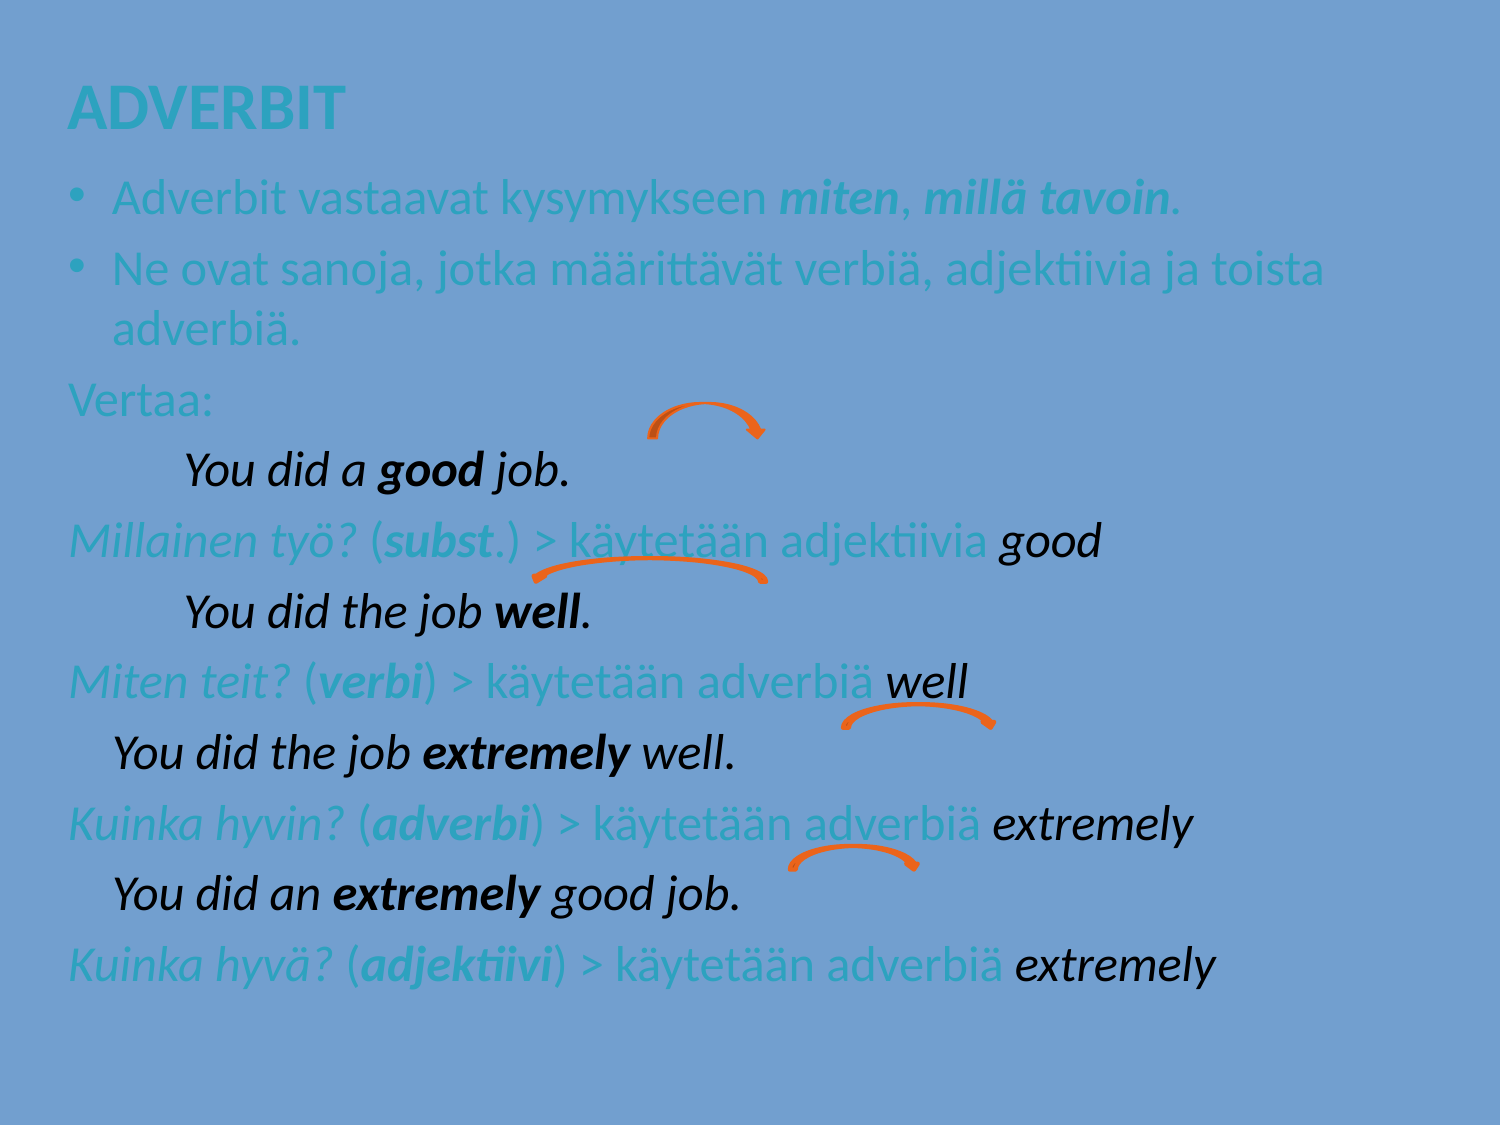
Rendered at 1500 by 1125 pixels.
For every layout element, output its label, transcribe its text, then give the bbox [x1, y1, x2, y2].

text_box [648, 402, 765, 439]
text_box [533, 558, 767, 582]
title ADVERBIT [52, 28, 1403, 157]
list Adverbit vastaavat kysymykseen miten, millä tavoin. Ne ovat sanoja, jotka määrittävät verbiä, adjektiivia ja toista adverbiä. Vertaa: You did a good job. Millainen työ? (subst.) > käytetään adjektiivia good You did the job well. Miten teit? (verbi) > käytetään adverbiä well You did the job extremely well. Kuinka hyvin? (adverbi) > käytetään adverbiä extremely You did an extremely good job. Kuinka hyvä? (adjektiivi) > käytetään adverbiä extremely [53, 156, 1404, 1008]
text_box [843, 704, 995, 728]
text_box [789, 845, 918, 870]
